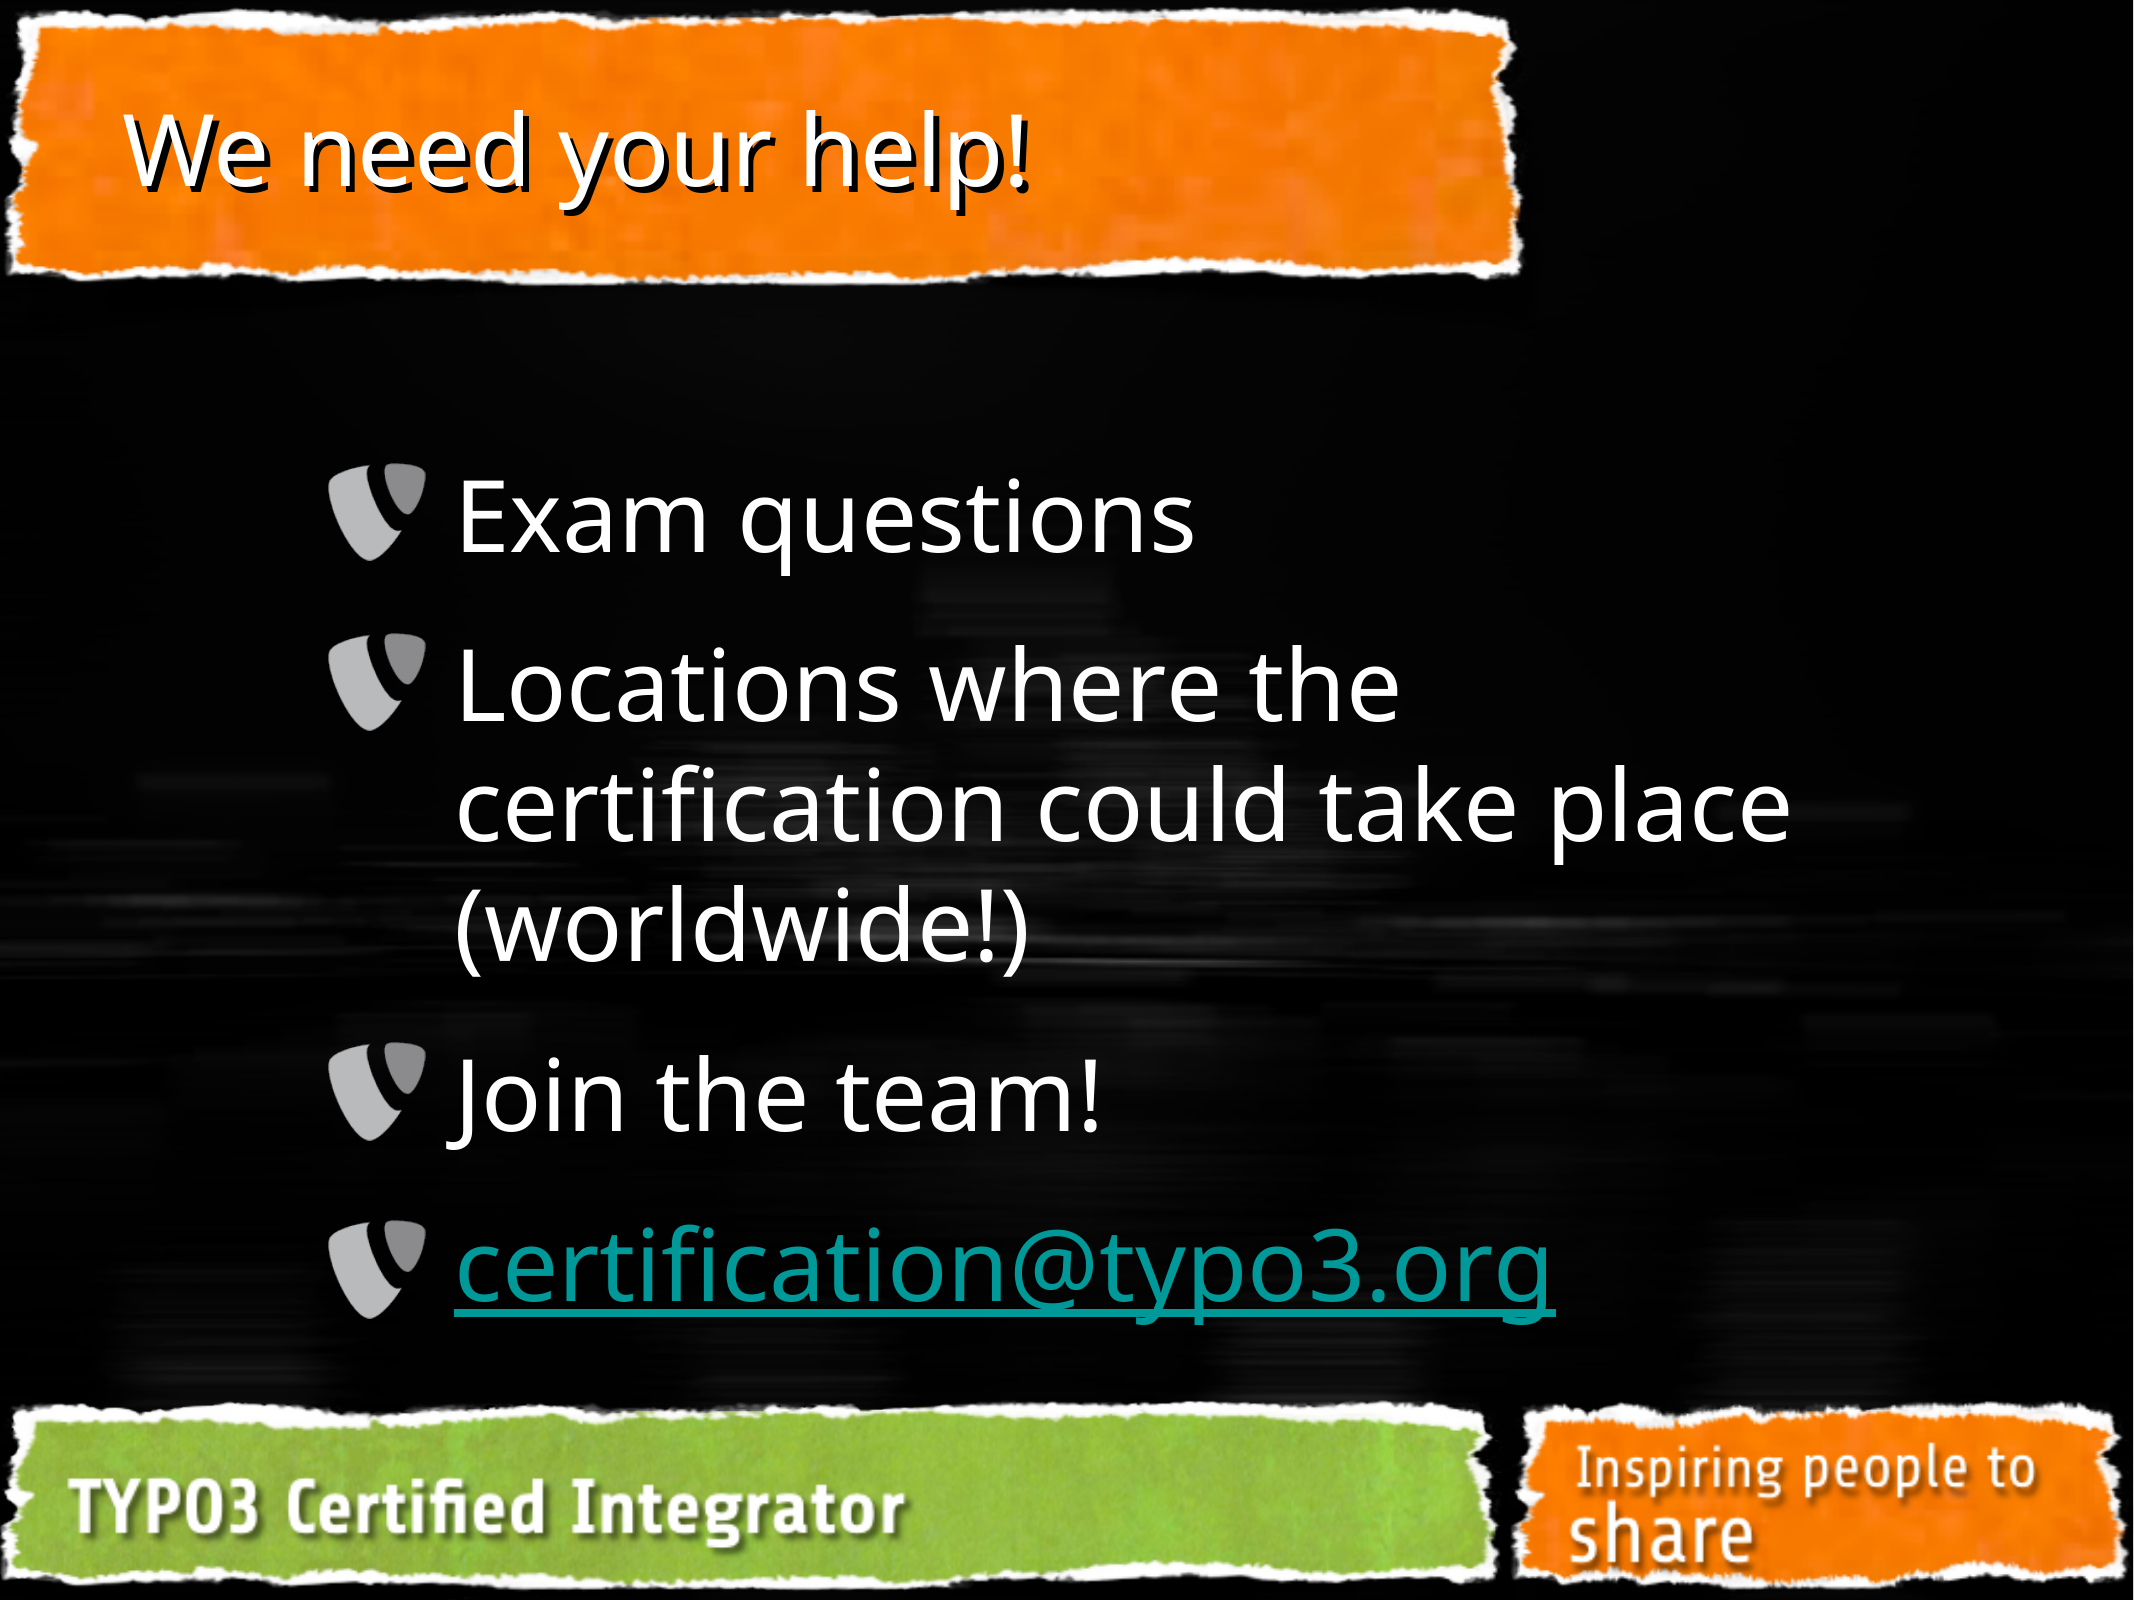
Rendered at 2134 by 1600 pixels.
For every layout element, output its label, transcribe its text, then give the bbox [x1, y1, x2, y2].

text_box Exam questions Locations where the certification could take place (worldwide!) Join the team! certification@typo3.org [222, 397, 1963, 1363]
picture [0, 0, 2134, 1600]
title We need your help! [114, 75, 1453, 215]
